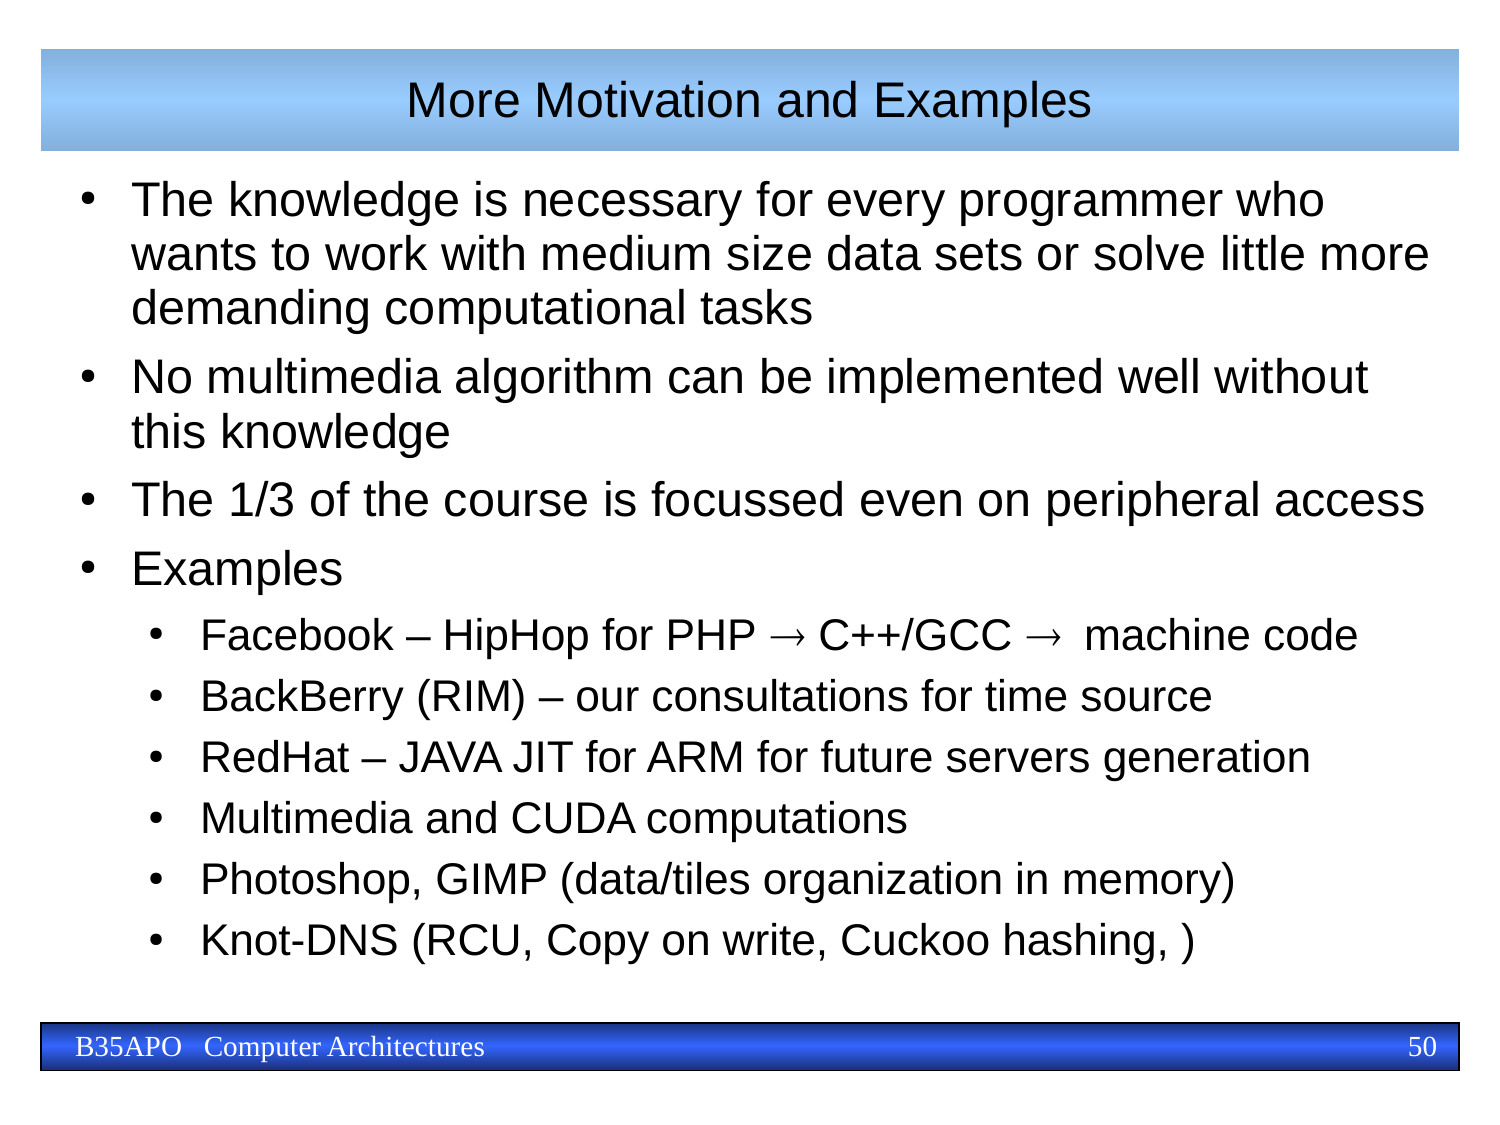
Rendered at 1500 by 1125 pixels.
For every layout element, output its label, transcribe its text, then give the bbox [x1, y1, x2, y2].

list The knowledge is necessary for every programmer who wants to work with medium size data sets or solve little more demanding computational tasks No multimedia algorithm can be implemented well without this knowledge The 1/3 of the course is focussed even on peripheral access Examples Facebook – HipHop for PHP  C++/GCC  machine code BackBerry (RIM) – our consultations for time source RedHat – JAVA JIT for ARM for future servers generation Multimedia and CUDA computations Photoshop, GIMP (data/tiles organization in memory) Knot-DNS (RCU, Copy on write, Cuckoo hashing, ) [62, 172, 1438, 1025]
title More Motivation and Examples [41, 49, 1459, 151]
